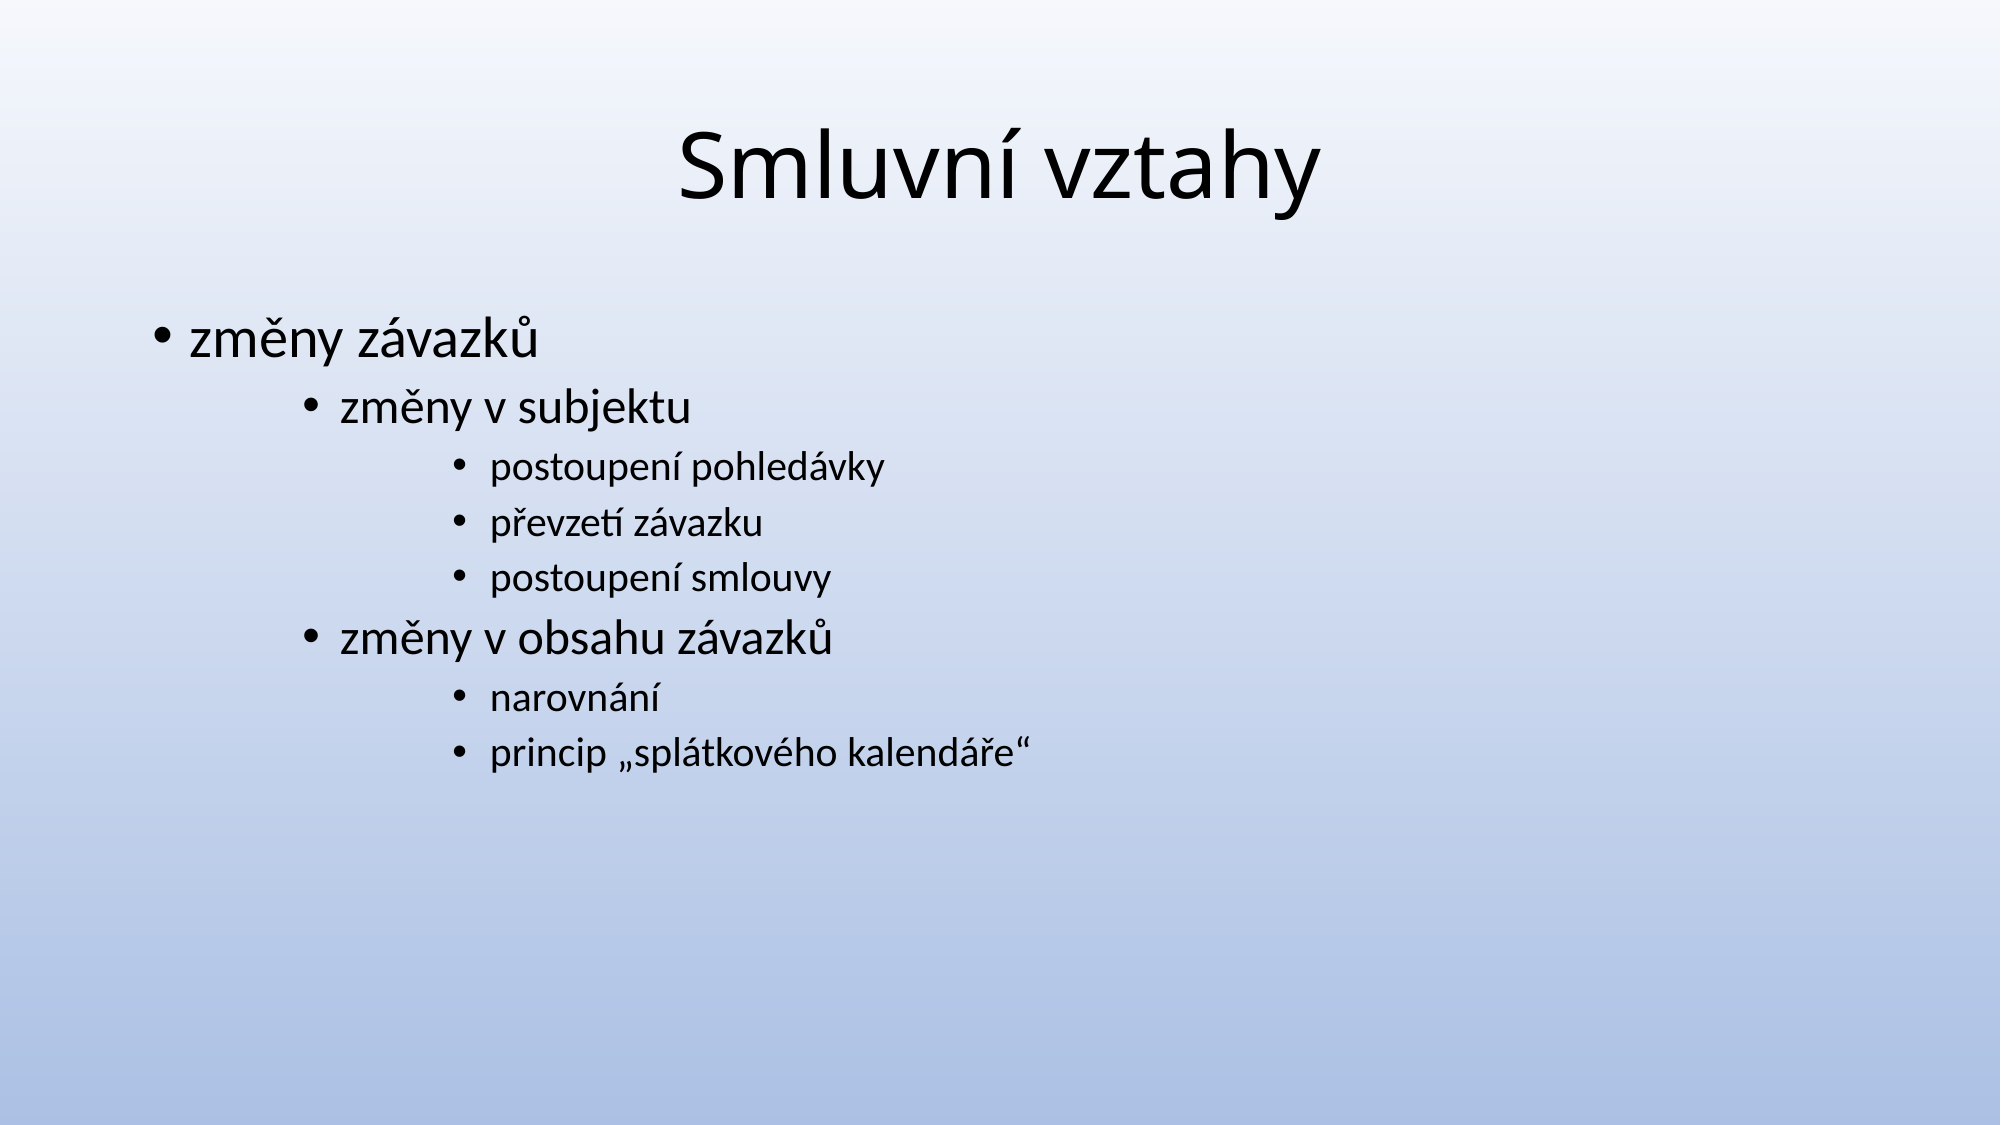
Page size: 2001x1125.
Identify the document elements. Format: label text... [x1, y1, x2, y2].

title Smluvní vztahy [137, 59, 1863, 278]
list změny závazků změny v subjektu postoupení pohledávky převzetí závazku postoupení smlouvy změny v obsahu závazků narovnání princip „splátkového kalendáře“ [137, 299, 1825, 1014]
